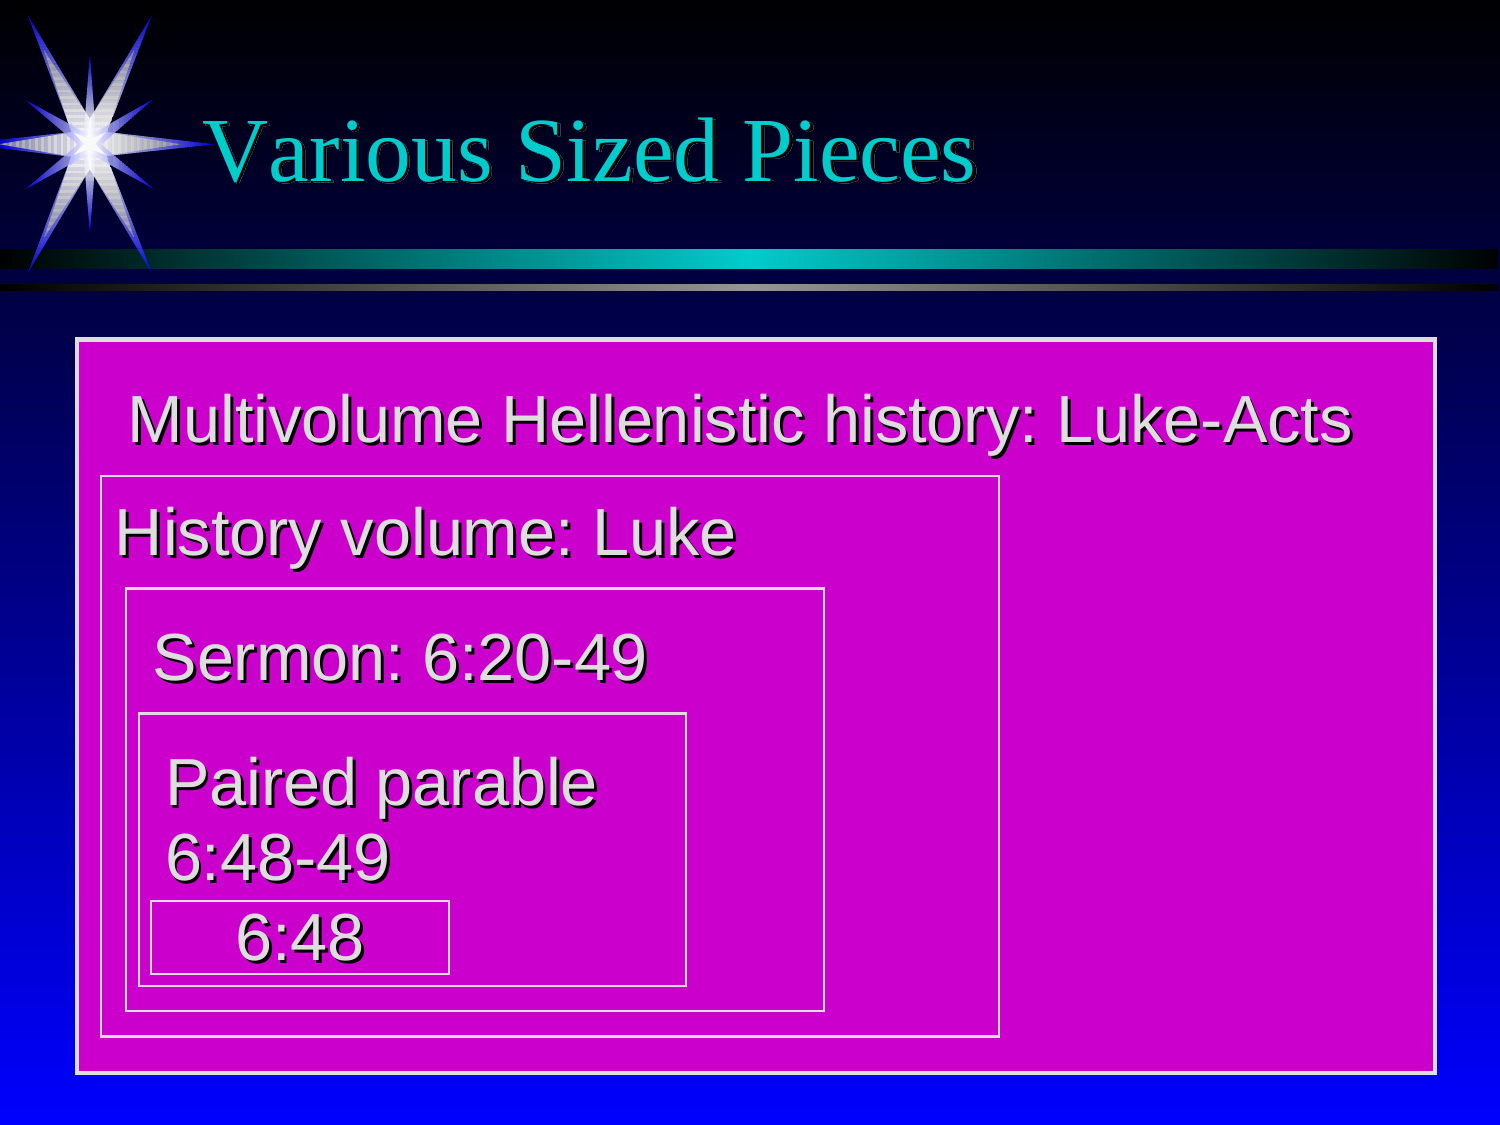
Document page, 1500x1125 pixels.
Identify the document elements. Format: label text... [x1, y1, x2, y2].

text_box [77, 339, 1436, 1073]
text_box Paired parable 6:48-49 [149, 737, 650, 903]
text_box Multivolume Hellenistic history: Luke-Acts [112, 374, 1375, 465]
text_box 6:48 [151, 901, 449, 974]
text_box Sermon: 6:20-49 [137, 612, 713, 703]
title Various Sized Pieces [187, 56, 1463, 244]
text_box History volume: Luke [99, 487, 775, 578]
